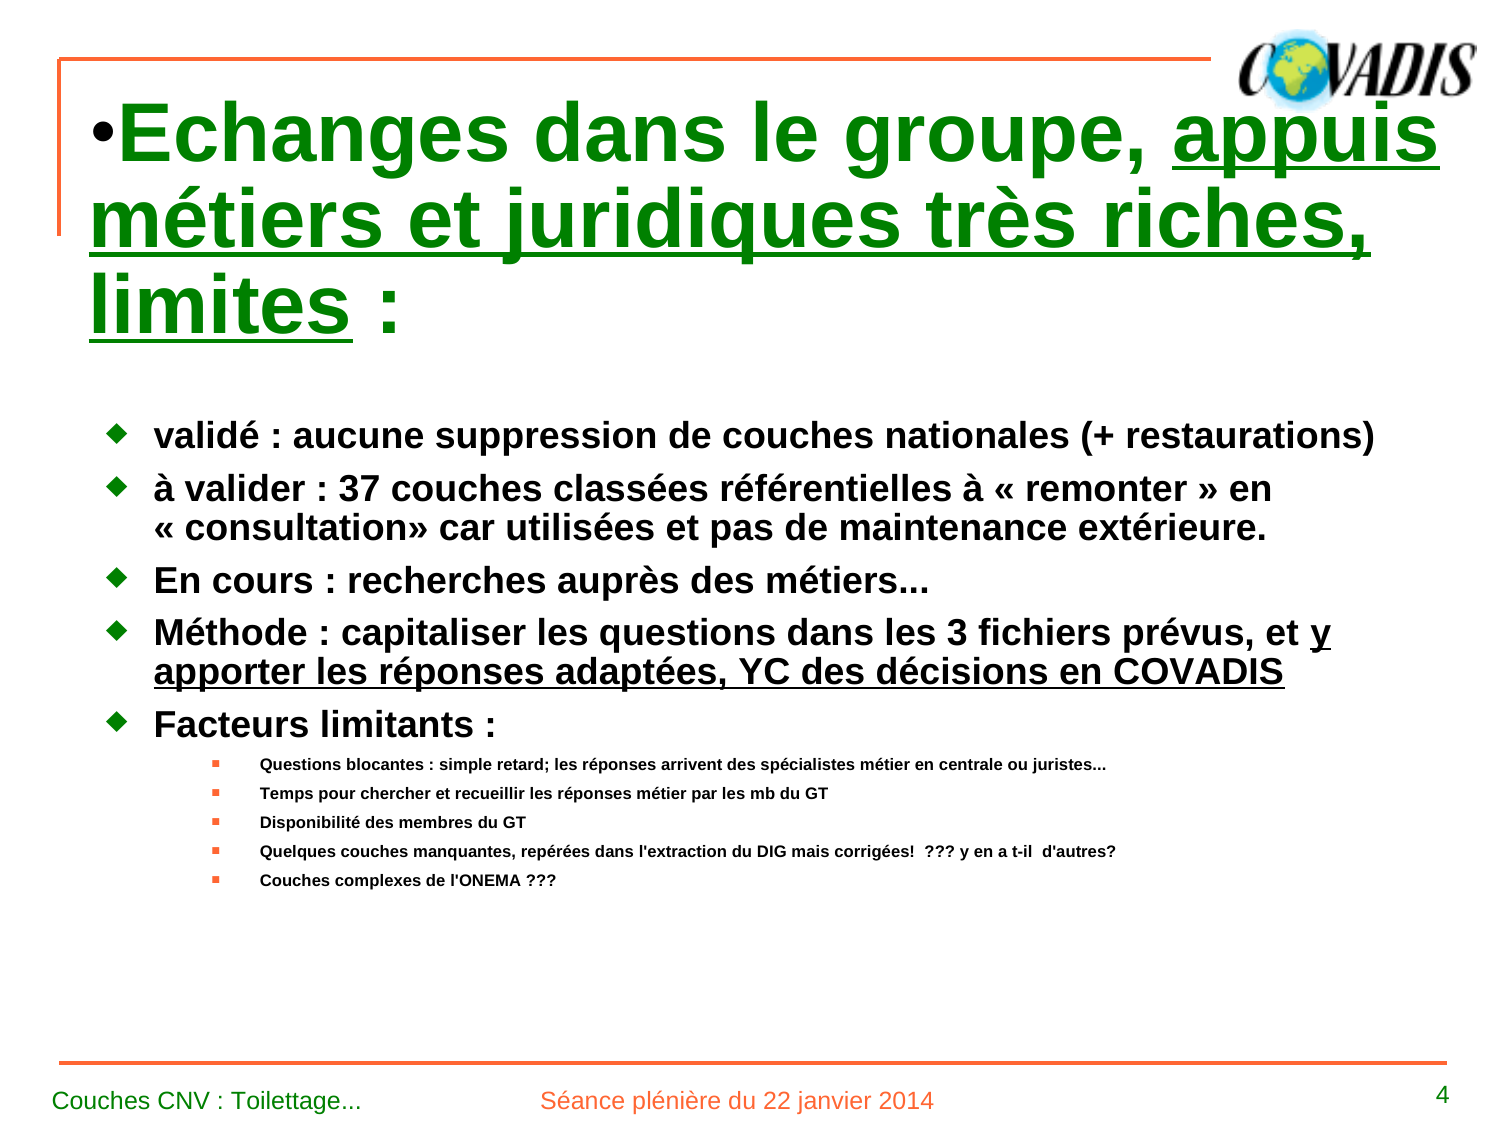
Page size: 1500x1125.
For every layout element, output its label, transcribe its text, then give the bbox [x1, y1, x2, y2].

picture [1238, 29, 1477, 113]
list validé : aucune suppression de couches nationales (+ restaurations) à valider : 37 couches classées référentielles à « remonter » en « consultation» car utilisées et pas de maintenance extérieure. En cours : recherches auprès des métiers... Méthode : capitaliser les questions dans les 3 fichiers prévus, et y apporter les réponses adaptées, YC des décisions en COVADIS Facteurs limitants : Questions blocantes : simple retard; les réponses arrivent des spécialistes métier en centrale ou juristes... Temps pour chercher et recueillir les réponses métier par les mb du GT Disponibilité des membres du GT Quelques couches manquantes, repérées dans l'extraction du DIG mais corrigées! ??? y en a t-il d'autres? Couches complexes de l'ONEMA ??? [0, 413, 1447, 1125]
title Echanges dans le groupe, appuis métiers et juridiques très riches, limites : [88, 88, 1447, 355]
